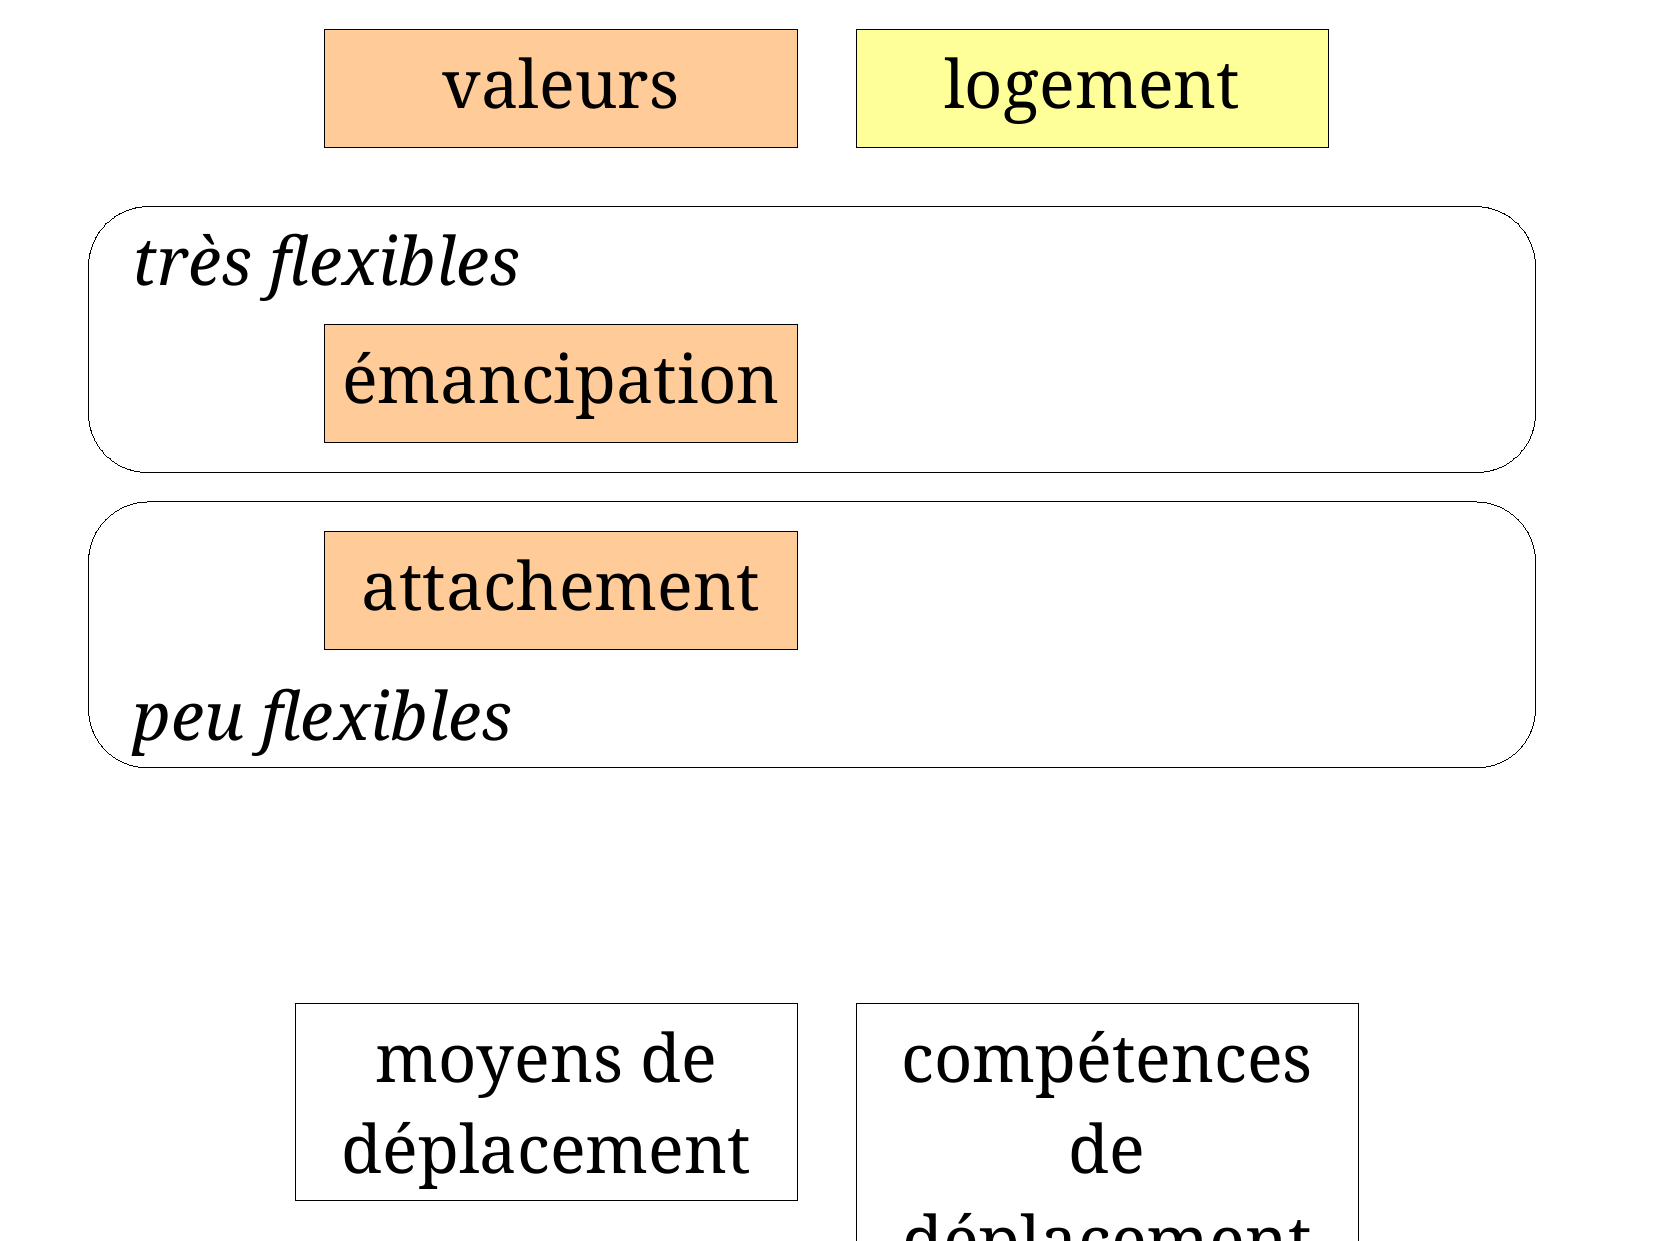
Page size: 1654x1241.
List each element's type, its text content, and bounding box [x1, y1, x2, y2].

text_box moyens de déplacement [295, 1003, 798, 1199]
text_box peu flexibles [88, 501, 1536, 768]
text_box compétences de déplacement [856, 1003, 1359, 1199]
text_box valeurs [324, 29, 798, 148]
text_box très flexibles [88, 206, 1536, 473]
text_box logement [856, 29, 1329, 148]
